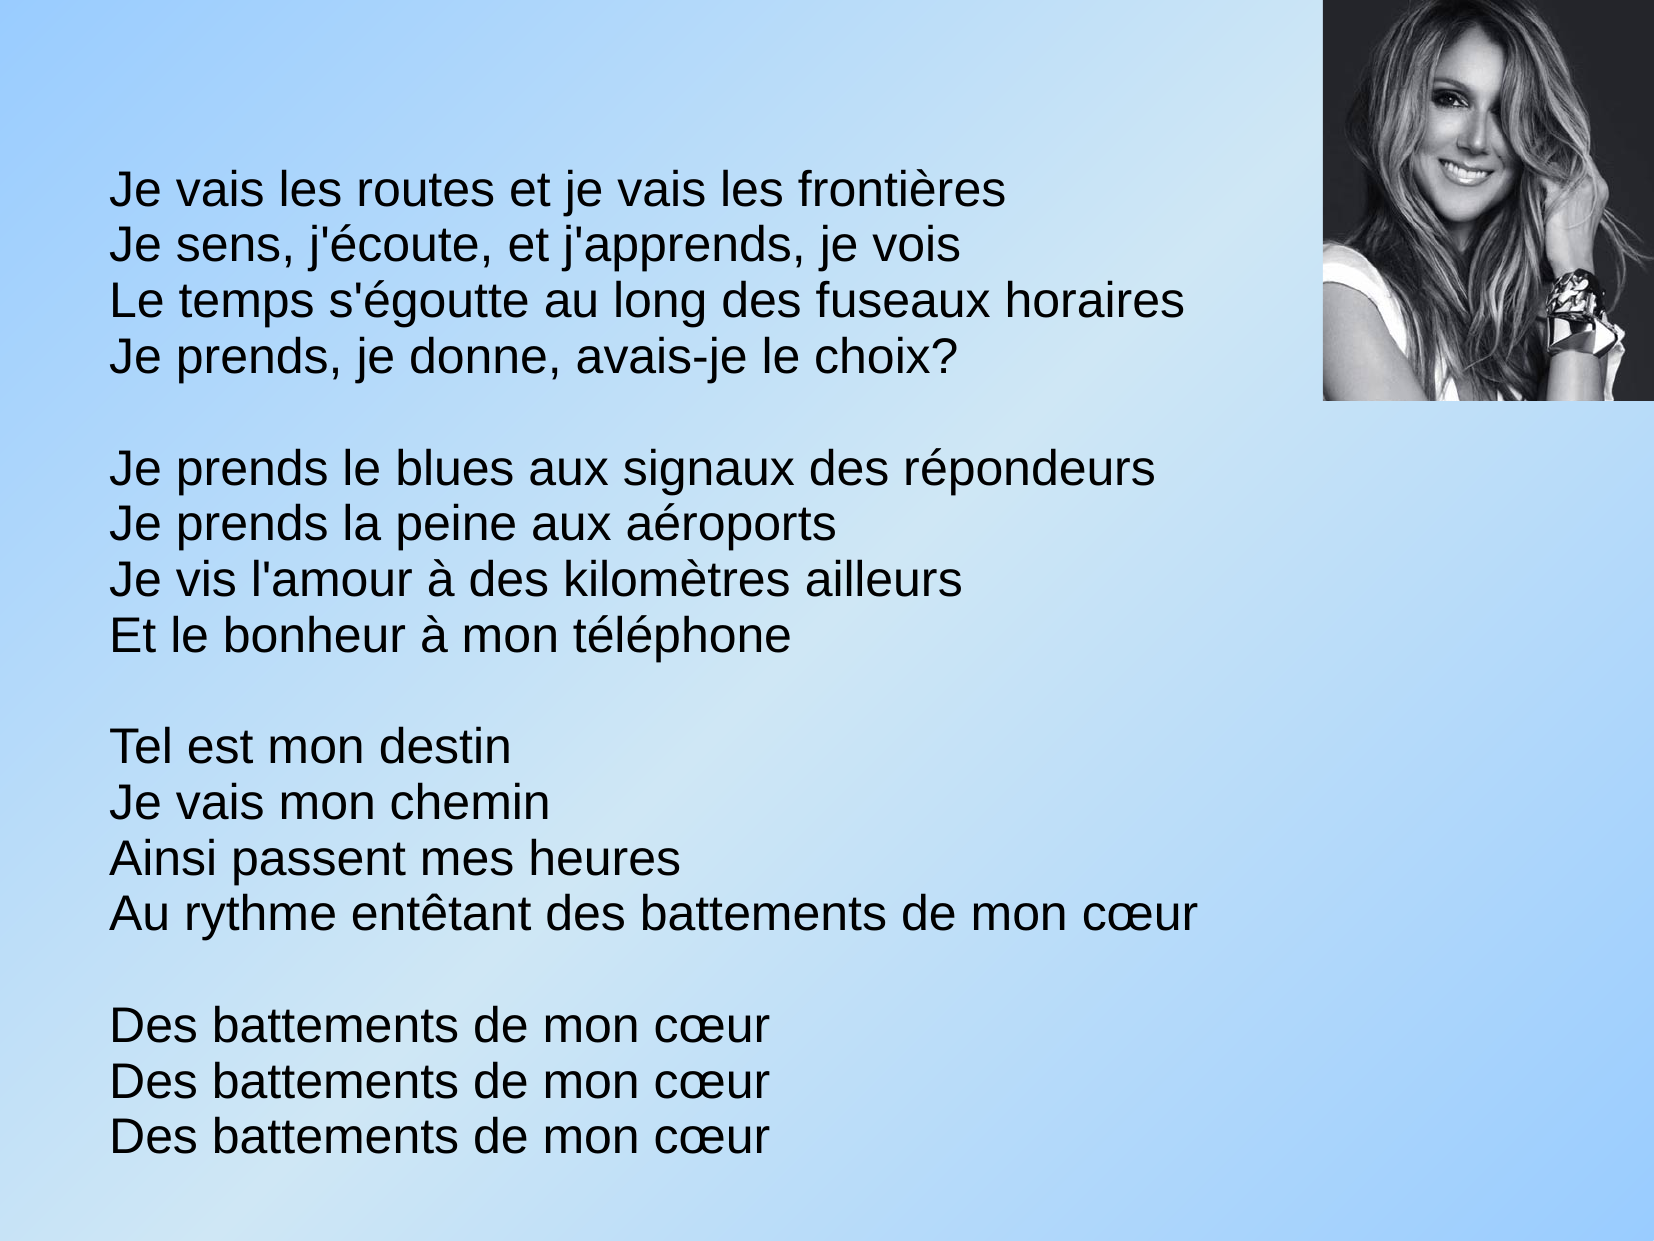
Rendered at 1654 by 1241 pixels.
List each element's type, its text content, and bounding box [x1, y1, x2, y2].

text_box Je vais les routes et je vais les frontières Je sens, j'écoute, et j'apprends, je vois Le temps s'égoutte au long des fuseaux horaires Je prends, je donne, avais-je le choix? Je prends le blues aux signaux des répondeurs Je prends la peine aux aéroports Je vis l'amour à des kilomètres ailleurs Et le bonheur à mon téléphone Tel est mon destin Je vais mon chemin Ainsi passent mes heures Au rythme entêtant des battements de mon cœur Des battements de mon cœur Des battements de mon cœur Des battements de mon cœur [94, 153, 1524, 1172]
picture [1322, 0, 1654, 401]
